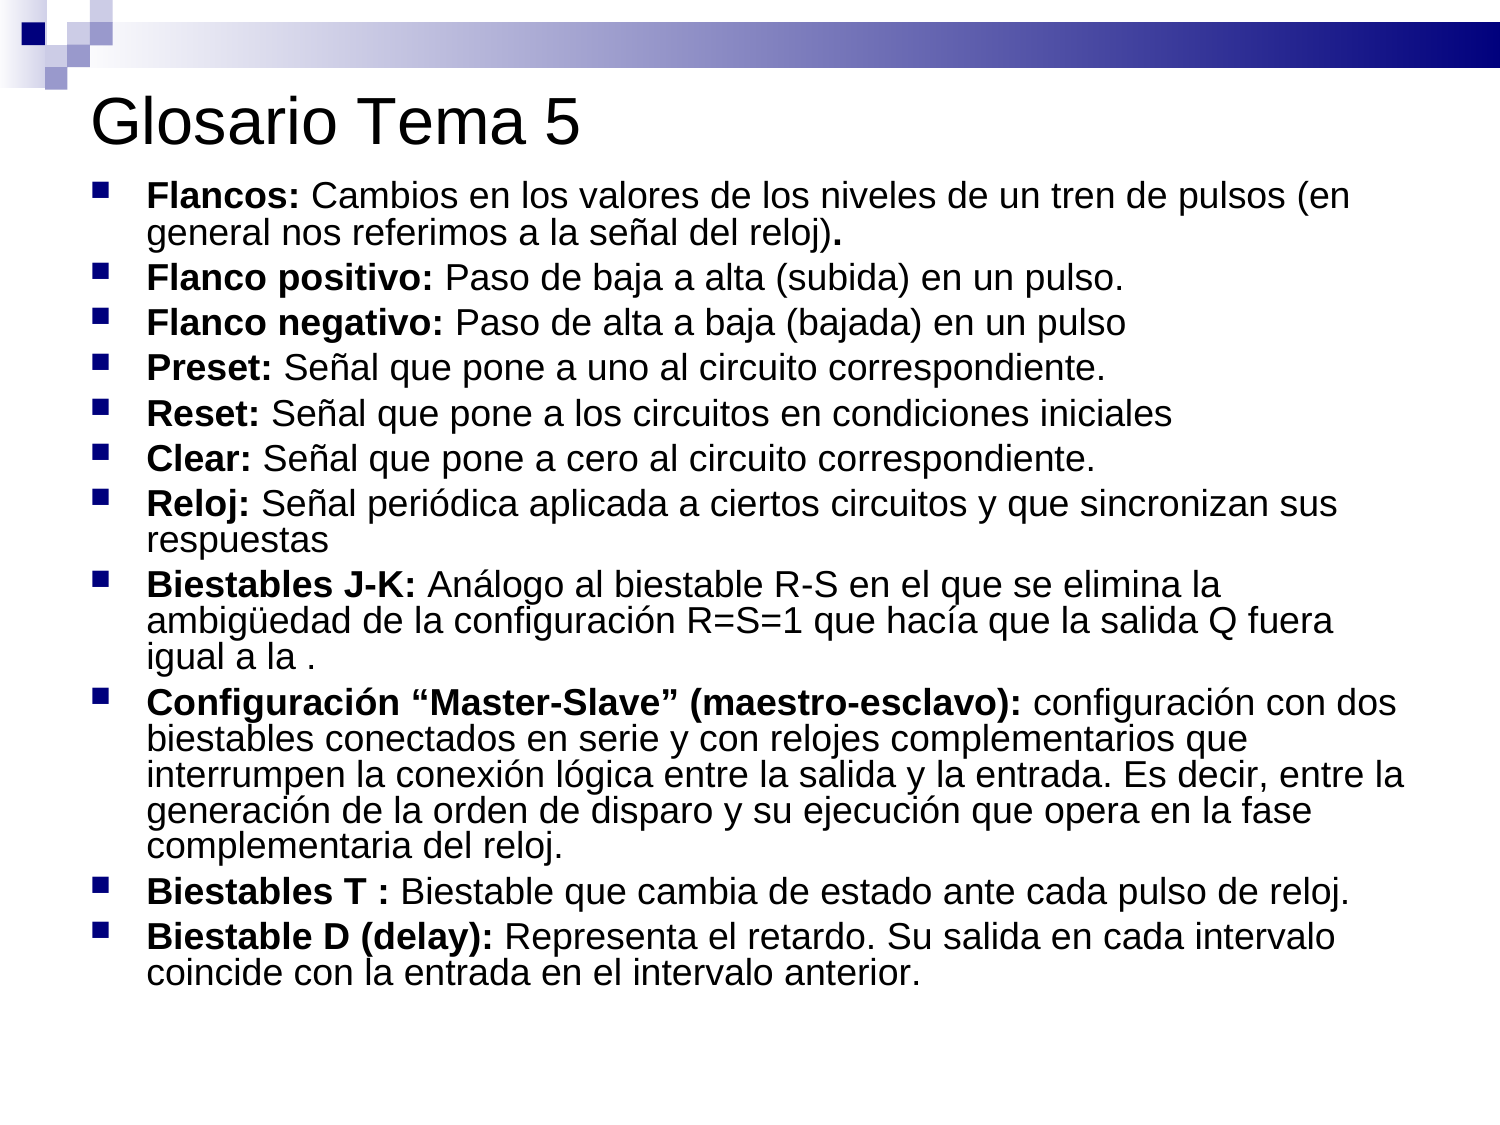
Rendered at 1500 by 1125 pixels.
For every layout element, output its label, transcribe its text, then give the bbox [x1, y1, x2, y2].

title Glosario Tema 5 [75, 70, 1426, 166]
list Flancos: Cambios en los valores de los niveles de un tren de pulsos (en general nos referimos a la señal del reloj). Flanco positivo: Paso de baja a alta (subida) en un pulso. Flanco negativo: Paso de alta a baja (bajada) en un pulso Preset: Señal que pone a uno al circuito correspondiente. Reset: Señal que pone a los circuitos en condiciones iniciales Clear: Señal que pone a cero al circuito correspondiente. Reloj: Señal periódica aplicada a ciertos circuitos y que sincronizan sus respuestas Biestables J-K: Análogo al biestable R-S en el que se elimina la ambigüedad de la configuración R=S=1 que hacía que la salida Q fuera igual a la . Configuración “Master-Slave” (maestro-esclavo): configuración con dos biestables conectados en serie y con relojes complementarios que interrumpen la conexión lógica entre la salida y la entrada. Es decir, entre la generación de la orden de disparo y su ejecución que opera en la fase complementaria del reloj. Biestables T : Biestable que cambia de estado ante cada pulso de reloj. Biestable D (delay): Representa el retardo. Su salida en cada intervalo coincide con la entrada en el intervalo anterior. [75, 172, 1426, 1035]
